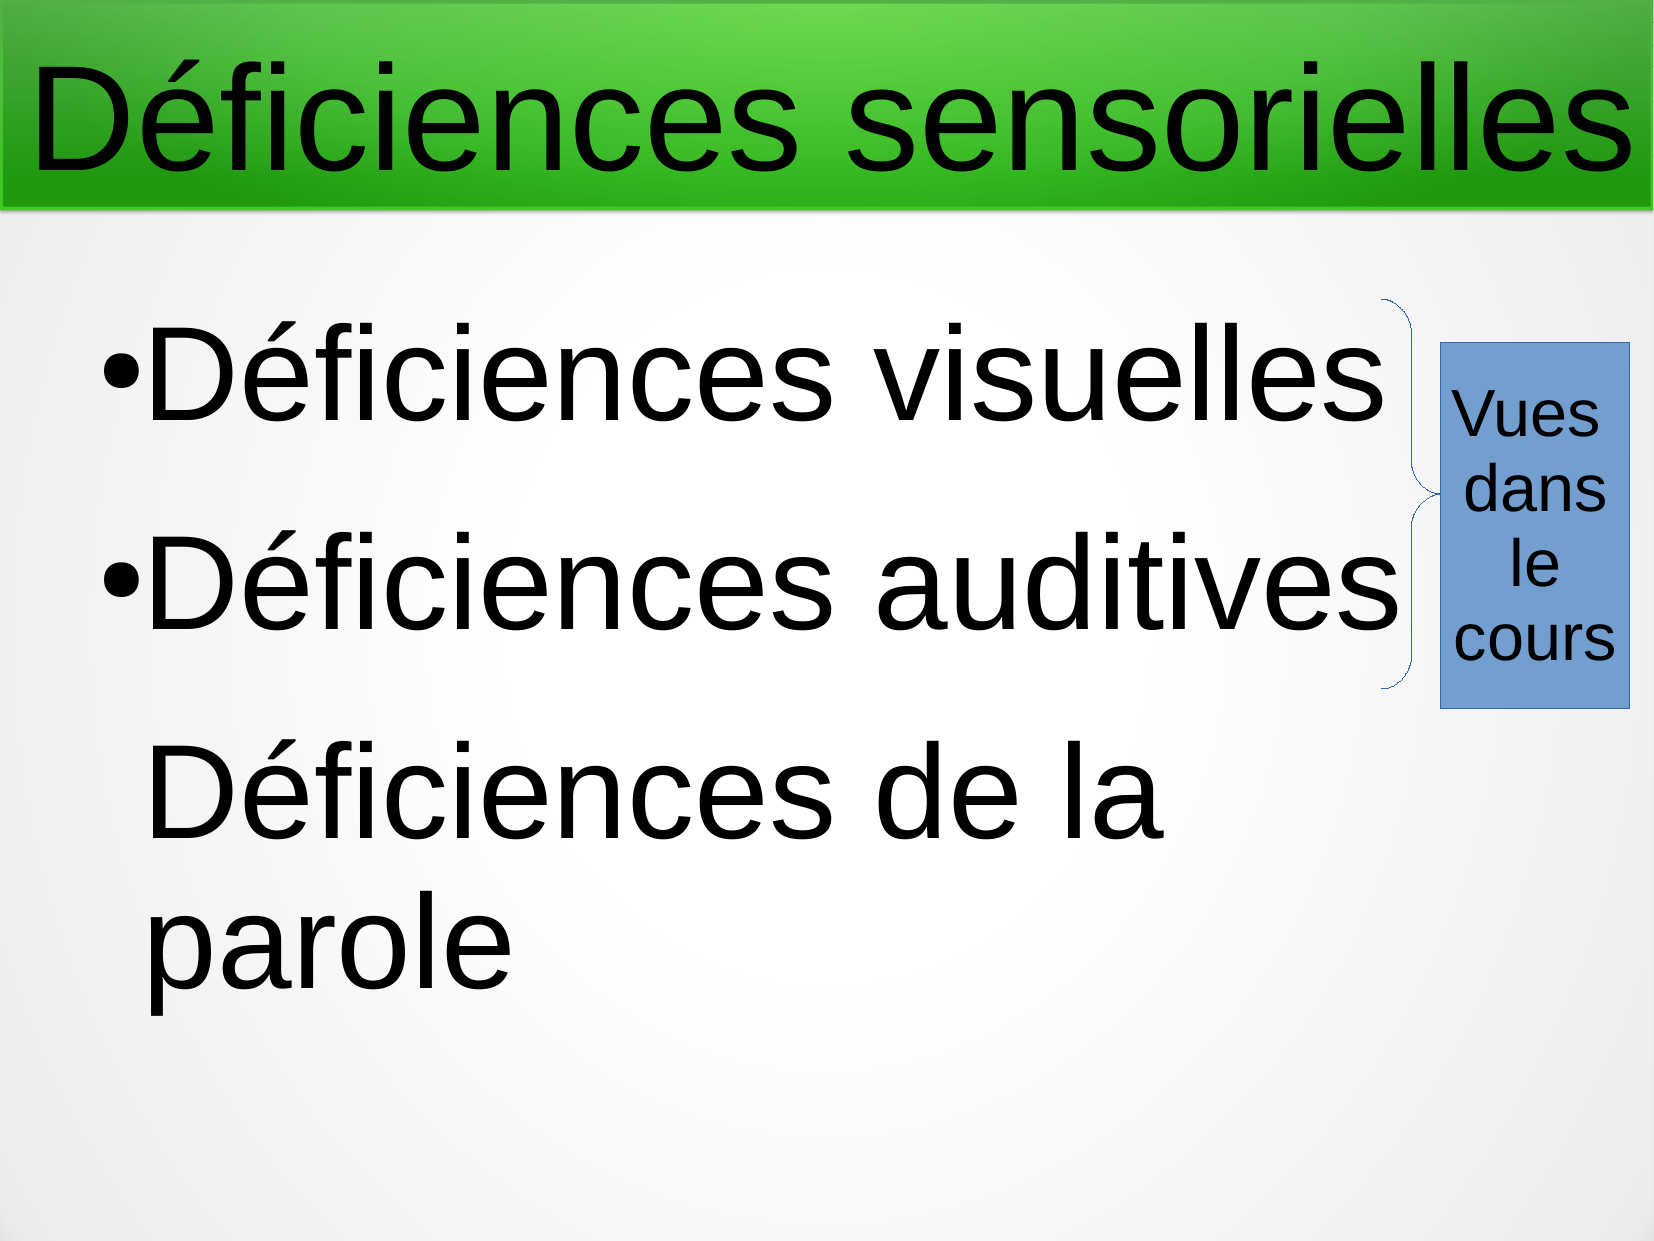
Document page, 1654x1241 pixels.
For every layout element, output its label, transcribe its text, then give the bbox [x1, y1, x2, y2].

title Déficiences sensorielles [23, 34, 1642, 202]
list Déficiences visuelles Déficiences auditives Déficiences de la parole [82, 299, 1571, 1019]
text_box Vues dans le cours [1440, 342, 1630, 709]
